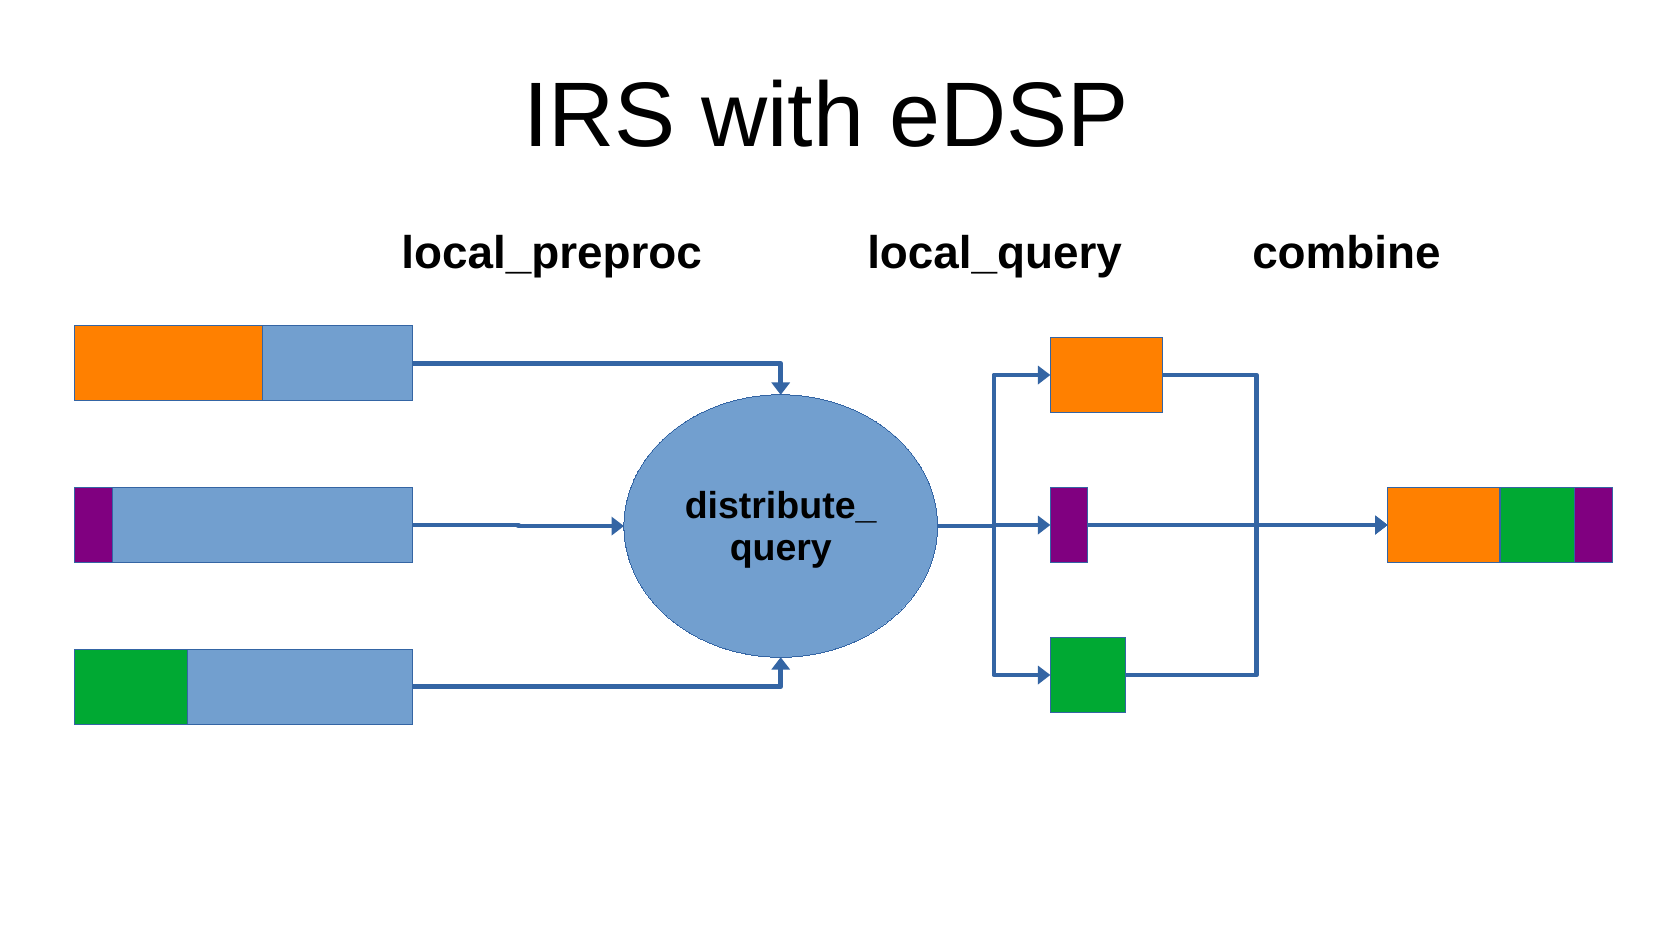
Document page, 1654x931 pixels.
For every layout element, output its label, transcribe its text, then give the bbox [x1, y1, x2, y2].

title IRS with eDSP [82, 37, 1571, 193]
text_box combine [1237, 220, 1456, 287]
text_box [1050, 487, 1088, 563]
text_box [1050, 337, 1163, 413]
text_box [74, 649, 413, 725]
text_box distribute_query [623, 394, 938, 658]
text_box local_preproc [386, 220, 717, 287]
text_box [74, 325, 413, 401]
text_box [1387, 487, 1613, 563]
text_box [1050, 637, 1126, 713]
text_box local_query [852, 220, 1150, 287]
text_box [74, 487, 413, 563]
